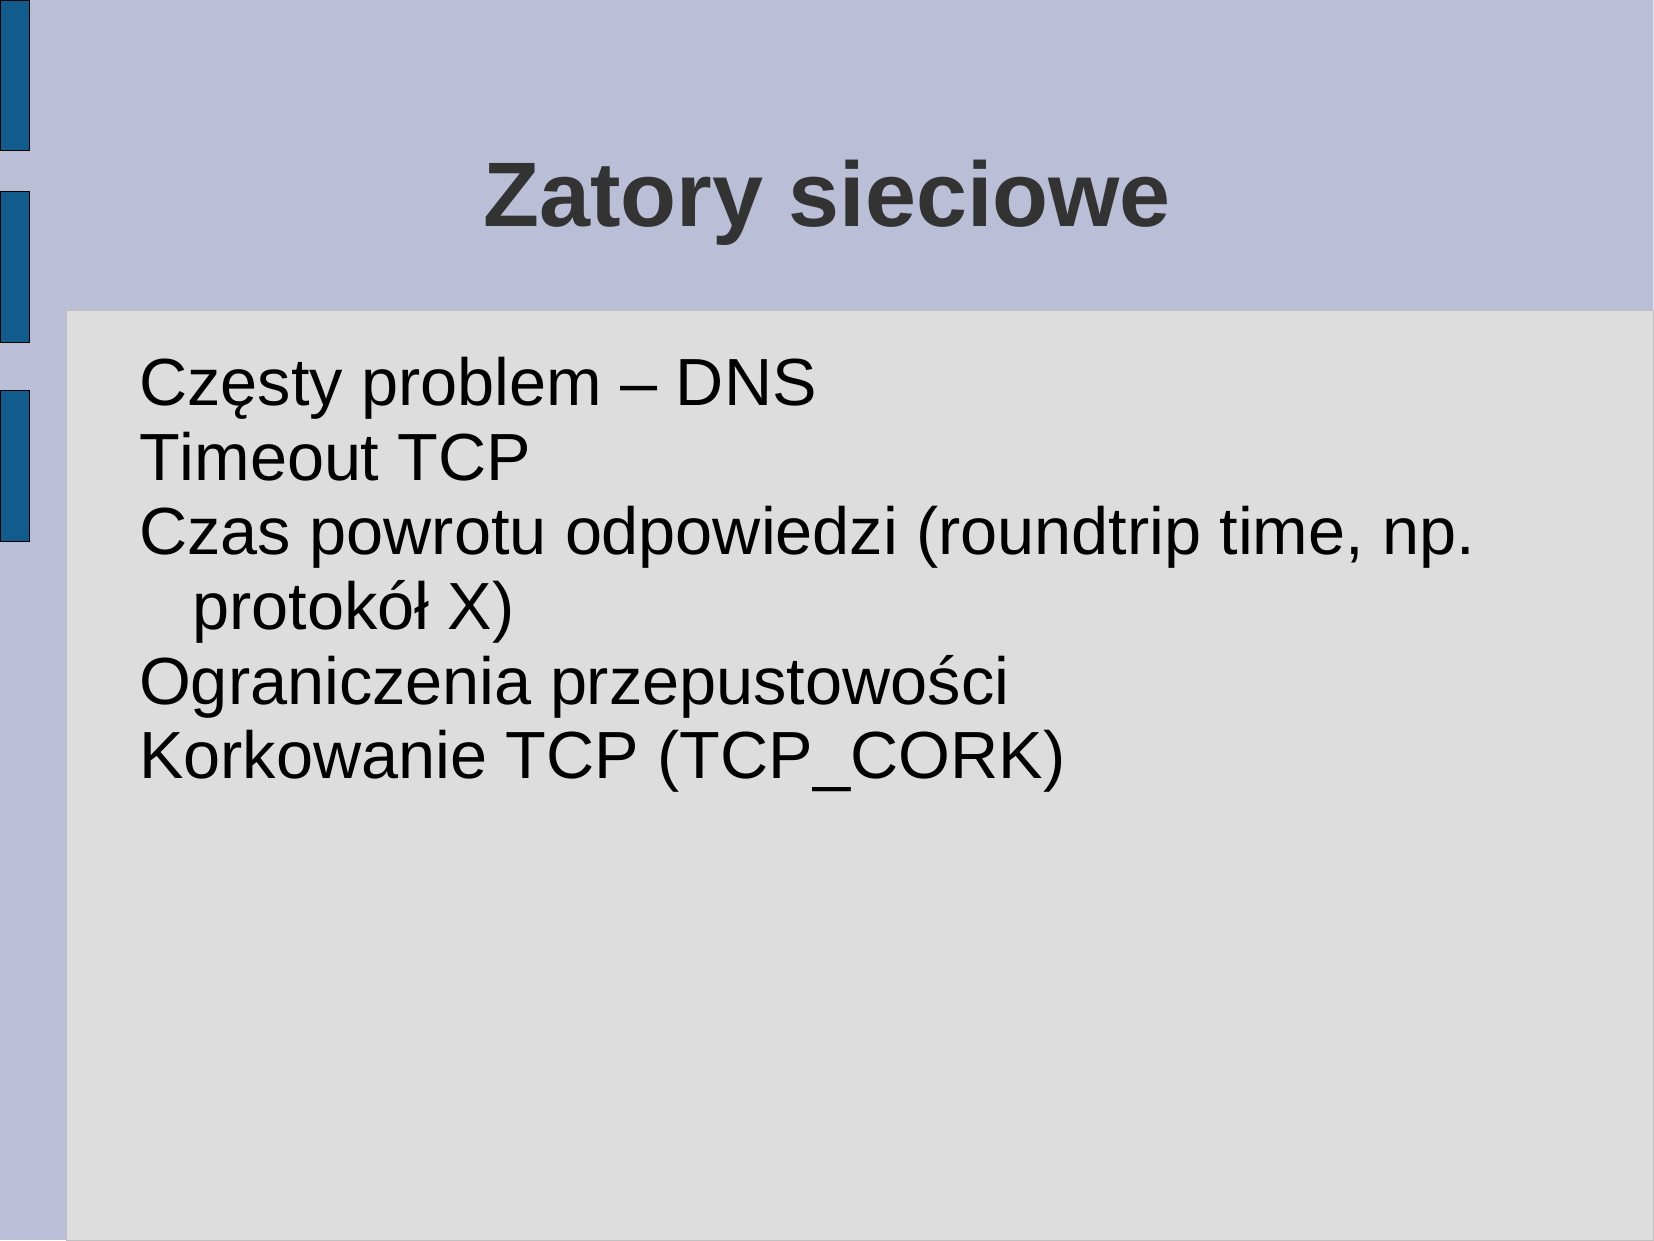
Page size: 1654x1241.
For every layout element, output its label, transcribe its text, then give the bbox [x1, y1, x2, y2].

title Zatory sieciowe [121, 91, 1534, 299]
list Częsty problem – DNS Timeout TCP Czas powrotu odpowiedzi (roundtrip time, np. protokół X) Ograniczenia przepustowości Korkowanie TCP (TCP_CORK) [121, 344, 1534, 1127]
